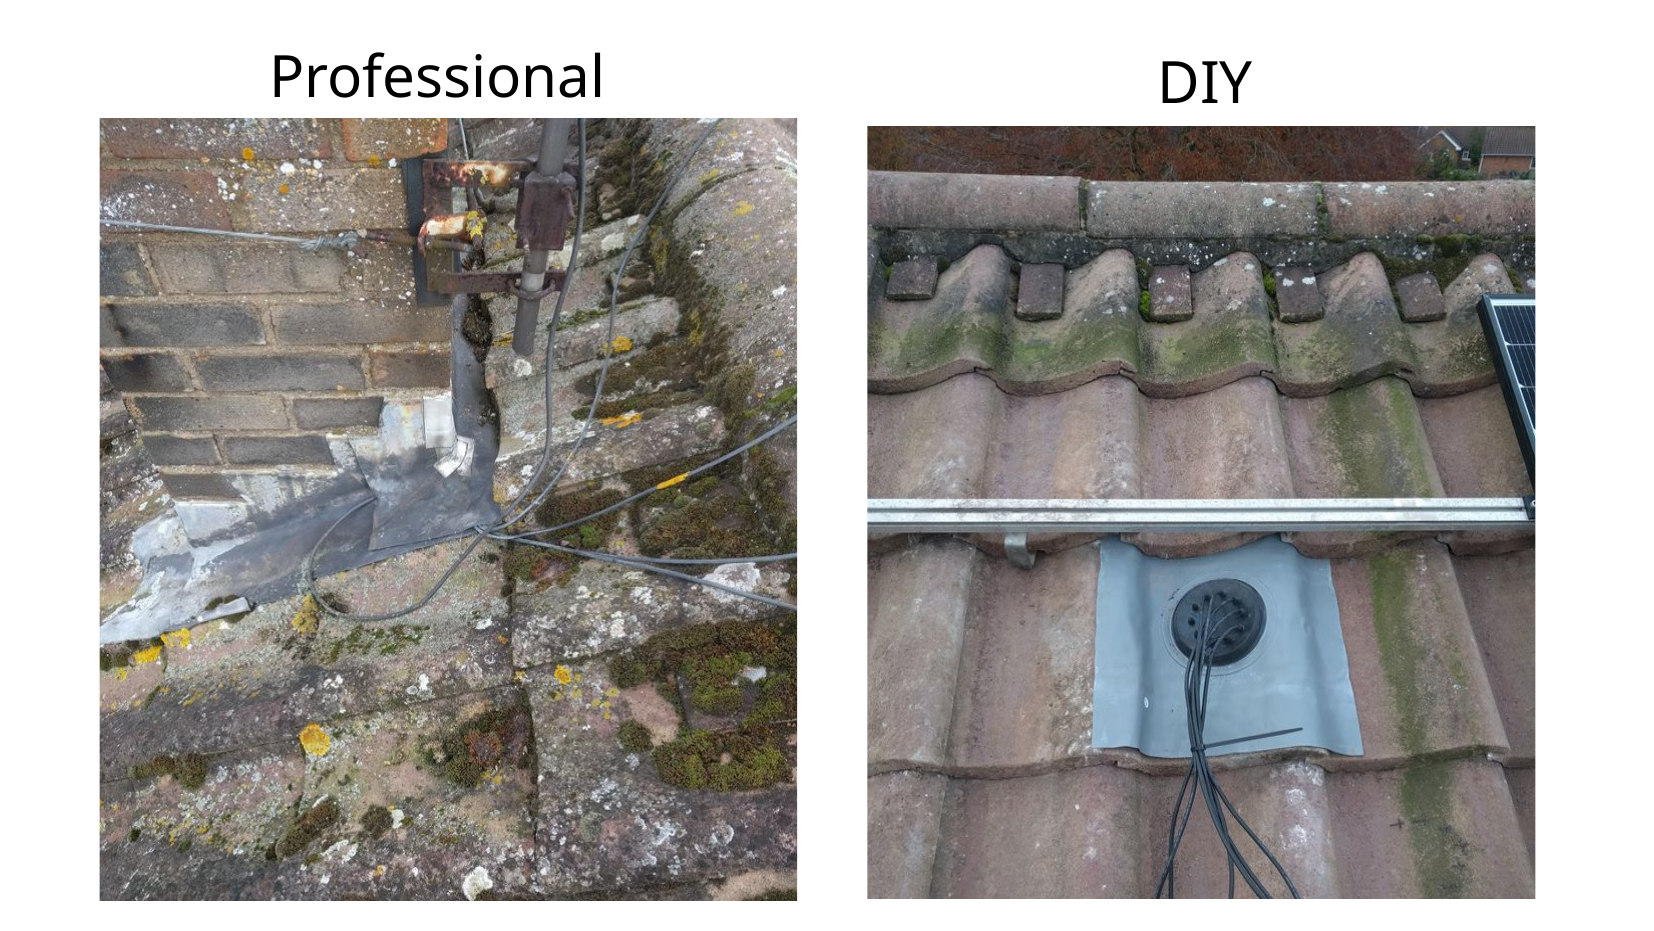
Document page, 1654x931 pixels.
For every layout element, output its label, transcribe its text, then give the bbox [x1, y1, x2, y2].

picture [99, 118, 798, 901]
text_box DIY [1151, 34, 1259, 127]
picture [867, 126, 1536, 899]
text_box Professional [263, 29, 612, 121]
